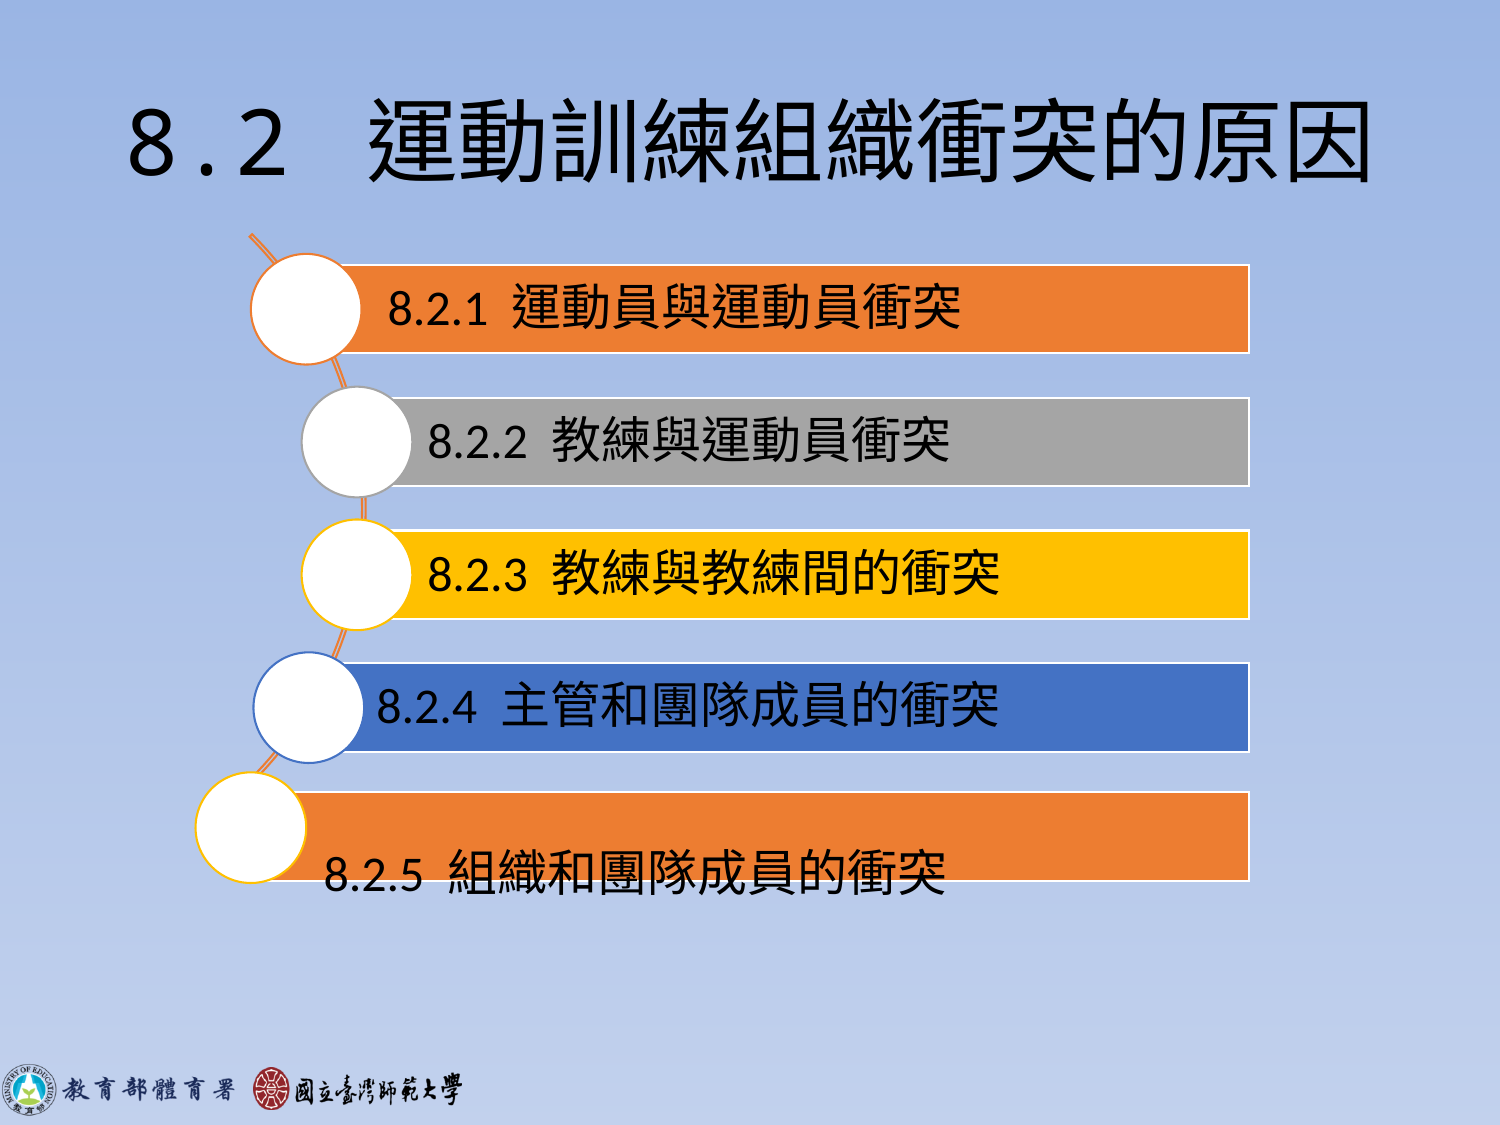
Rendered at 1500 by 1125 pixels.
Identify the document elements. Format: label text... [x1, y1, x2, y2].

text_box [250, 253, 362, 365]
text_box 8.2.2 教練與運動員衝突 [391, 397, 1249, 487]
text_box 8.2.4 主管和團隊成員的衝突 [343, 663, 1249, 752]
title 8.2 運動訓練組織衝突的原因 [75, 45, 1426, 233]
text_box [195, 772, 307, 883]
text_box 8.2.5 組織和團隊成員的衝突 [266, 792, 1249, 882]
text_box 8.2.3 教練與教練間的衝突 [391, 530, 1249, 620]
text_box [301, 386, 413, 498]
text_box 8.2.1 運動員與運動員衝突 [340, 264, 1249, 354]
text_box [253, 652, 365, 763]
text_box [301, 519, 413, 631]
